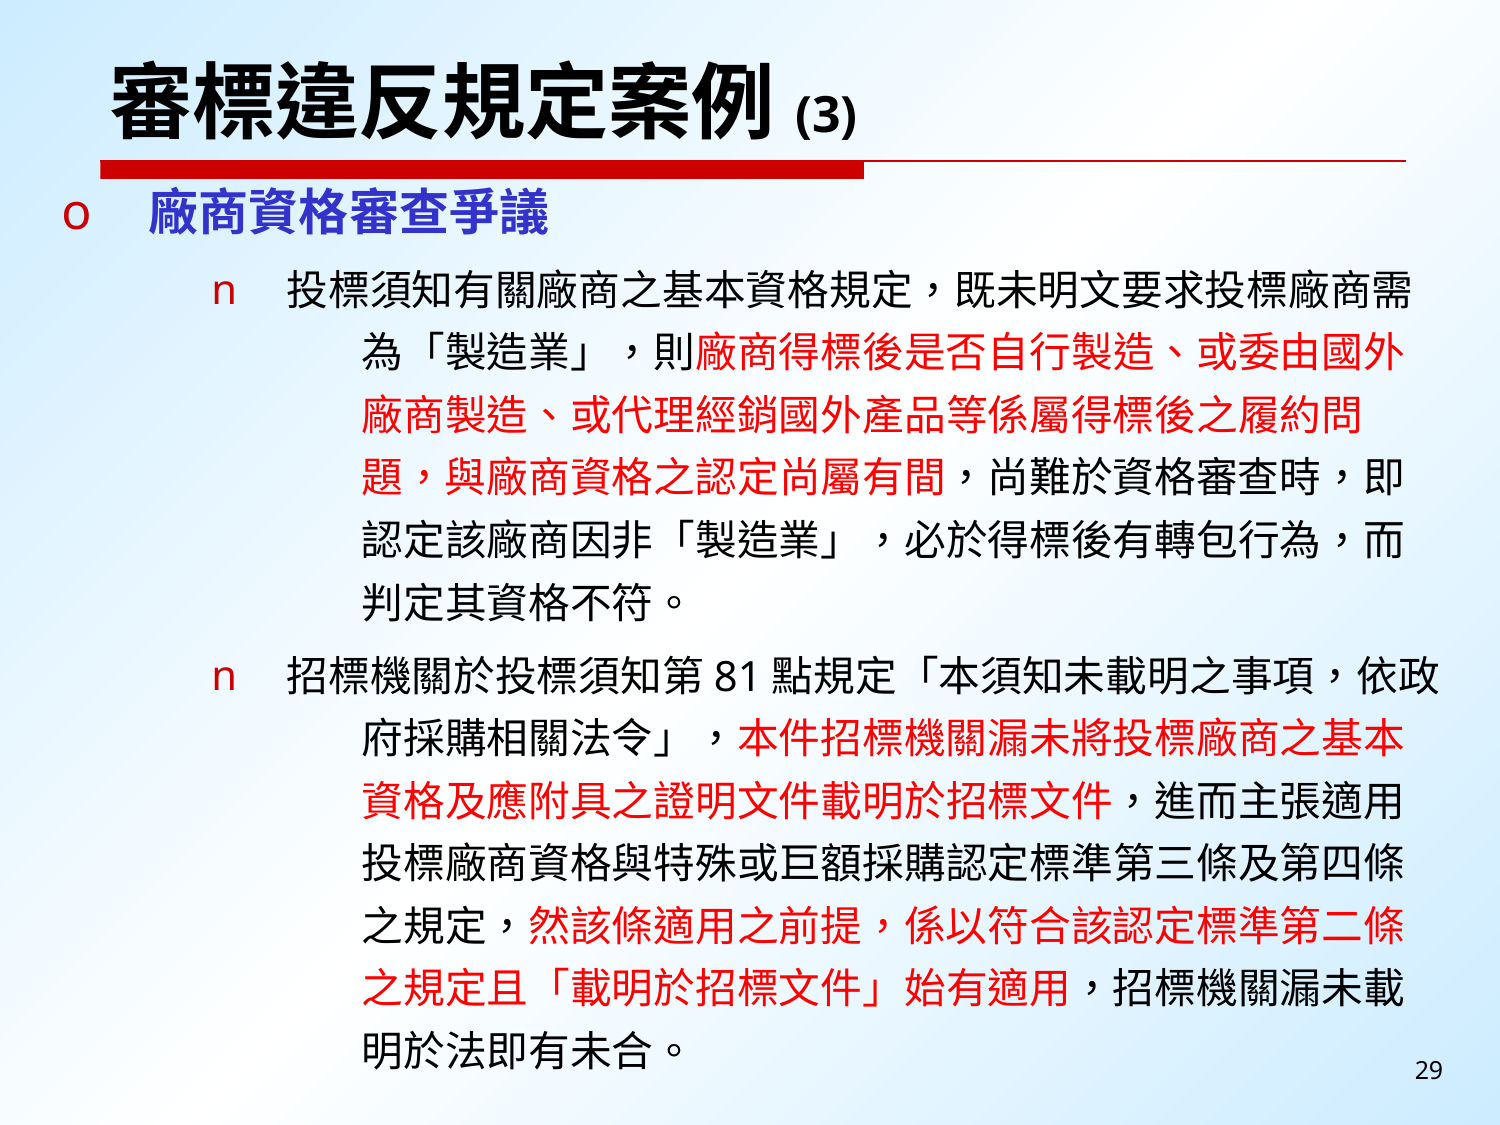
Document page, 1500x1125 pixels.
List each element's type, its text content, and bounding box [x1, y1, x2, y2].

title 審標違反規定案例(3) [94, 30, 1407, 158]
list 廠商資格審查爭議 投標須知有關廠商之基本資格規定，既未明文要求投標廠商需為「製造業」，則廠商得標後是否自行製造、或委由國外廠商製造、或代理經銷國外產品等係屬得標後之履約問題，與廠商資格之認定尚屬有間，尚難於資格審查時，即認定該廠商因非「製造業」，必於得標後有轉包行為，而判定其資格不符。 招標機關於投標須知第81點規定「本須知未載明之事項，依政府採購相關法令」，本件招標機關漏未將投標廠商之基本資格及應附具之證明文件載明於招標文件，進而主張適用投標廠商資格與特殊或巨額採購認定標準第三條及第四條之規定，然該條適用之前提，係以符合該認定標準第二條之規定且「載明於招標文件」始有適用，招標機關漏未載明於法即有未合。 [46, 172, 1459, 1102]
